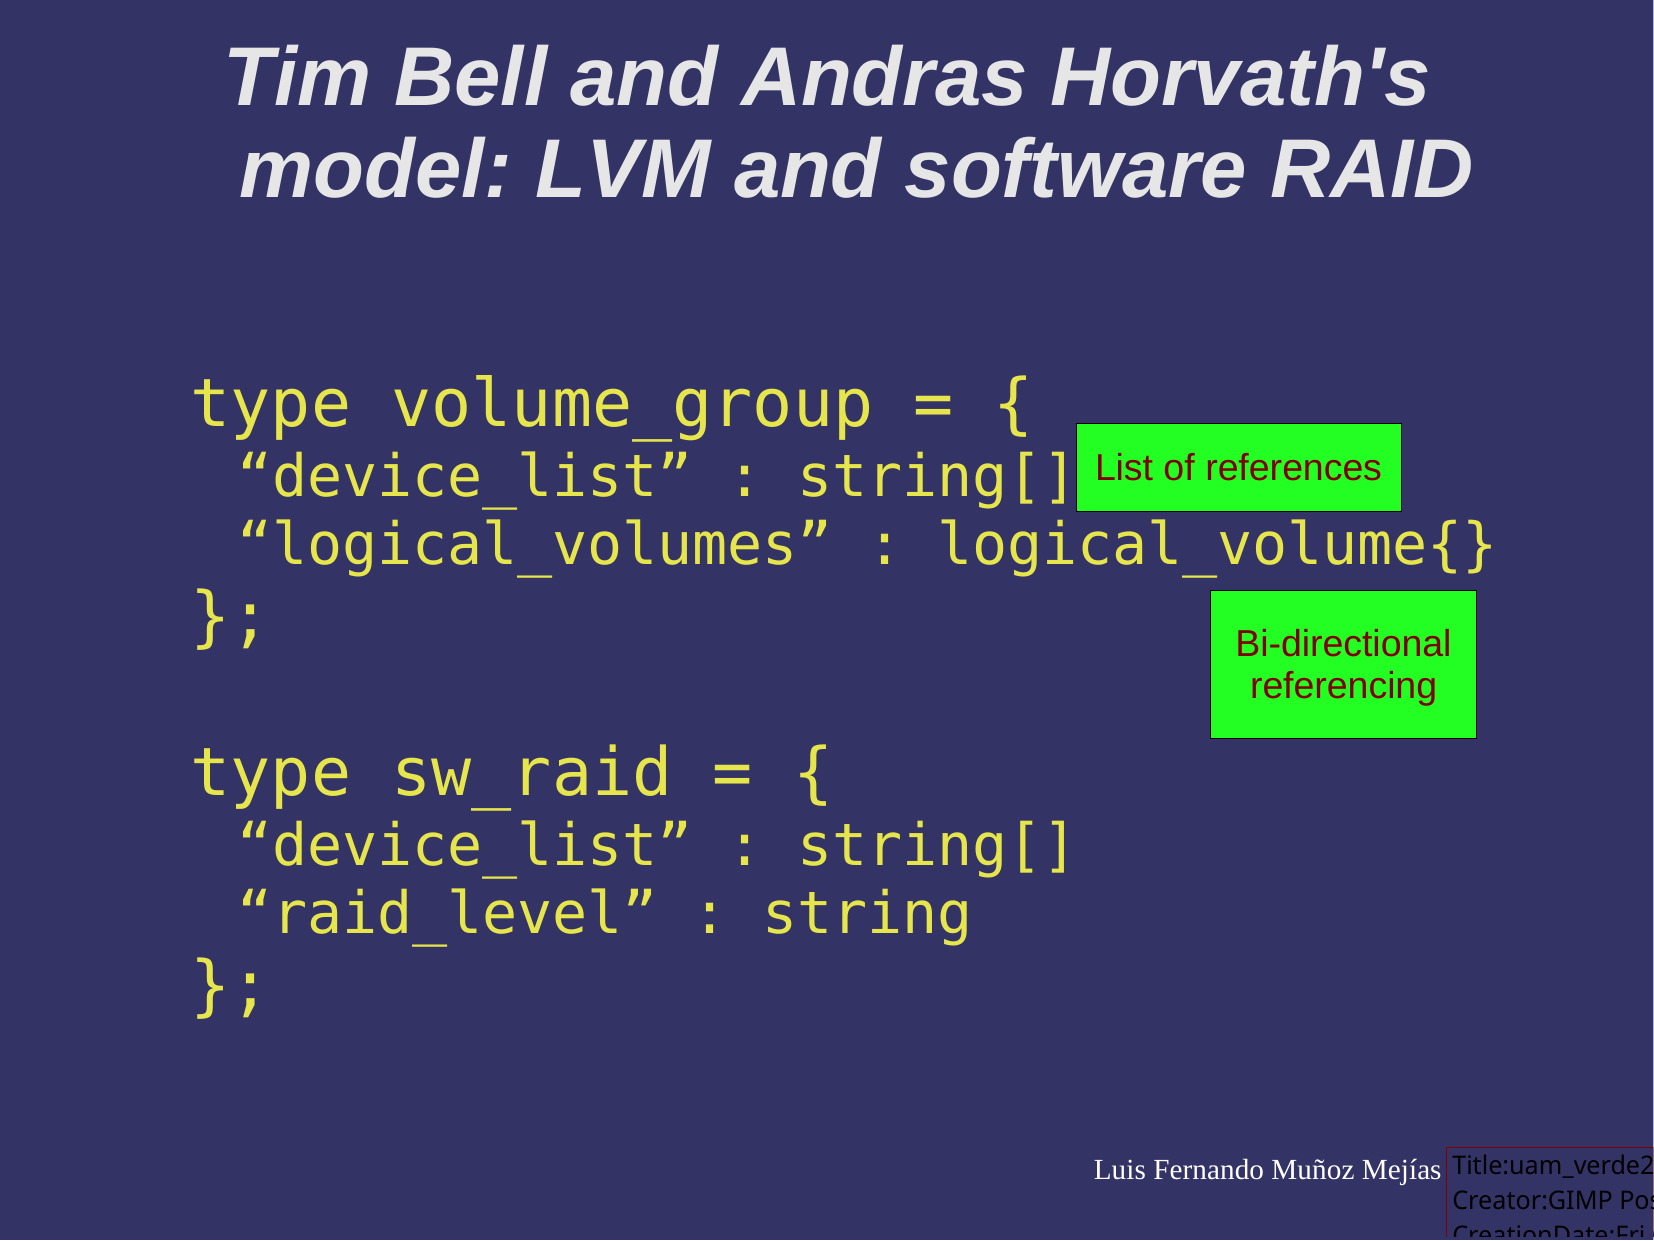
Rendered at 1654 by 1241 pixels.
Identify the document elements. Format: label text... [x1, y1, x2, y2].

title Tim Bell and Andras Horvath's model: LVM and software RAID [121, 0, 1534, 249]
list type volume_group = { “device_list” : string[] “logical_volumes” : logical_volume{} }; type sw_raid = { “device_list” : string[] “raid_level” : string }; [178, 364, 1570, 1147]
text_box List of references [1076, 423, 1402, 512]
text_box Bi-directional referencing [1210, 590, 1477, 739]
